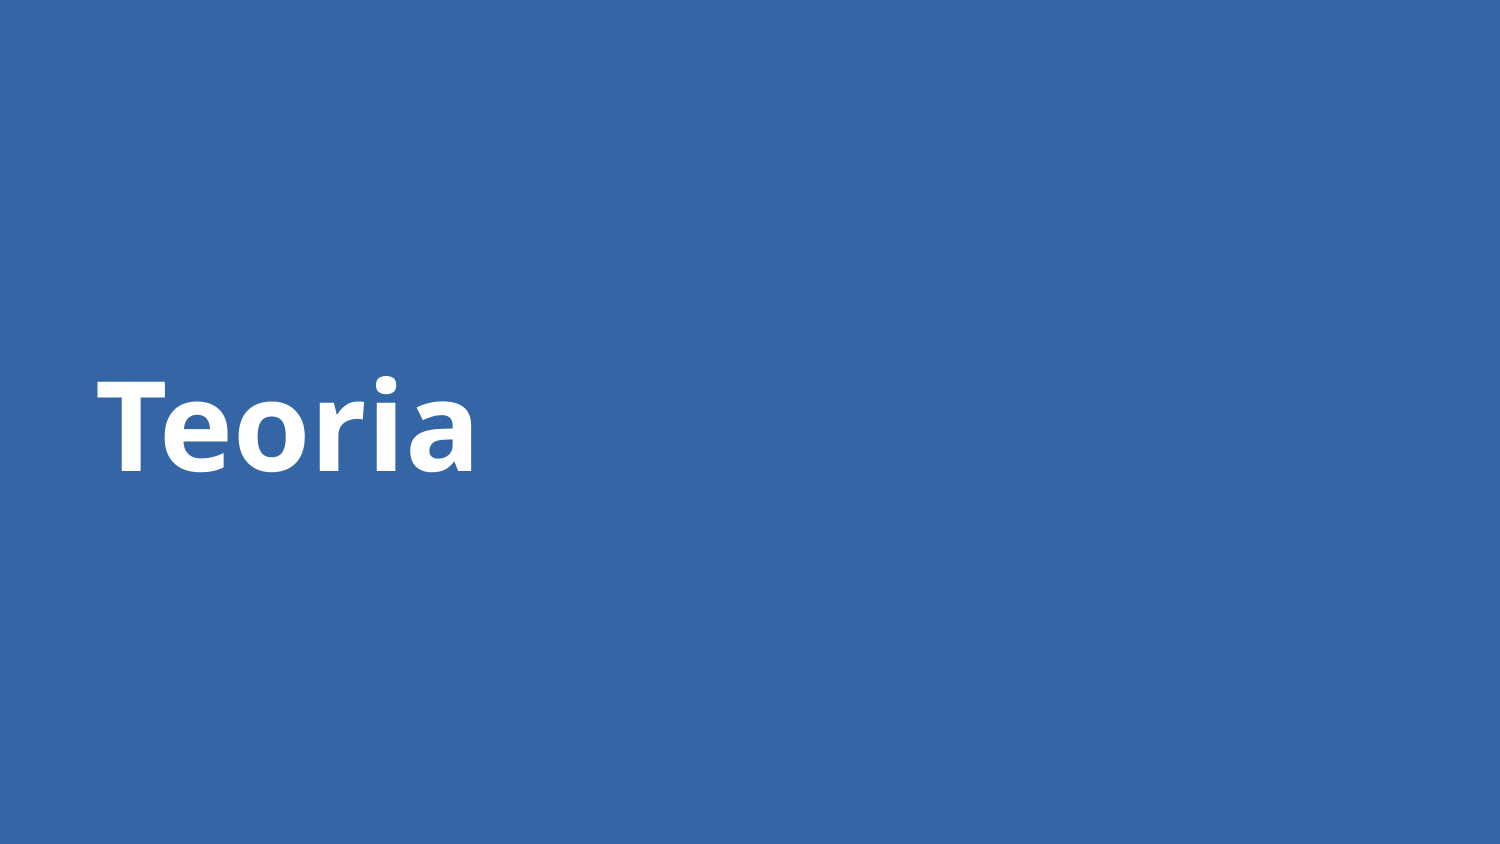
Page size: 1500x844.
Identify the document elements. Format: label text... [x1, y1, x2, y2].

title Teoria [80, 86, 1003, 758]
